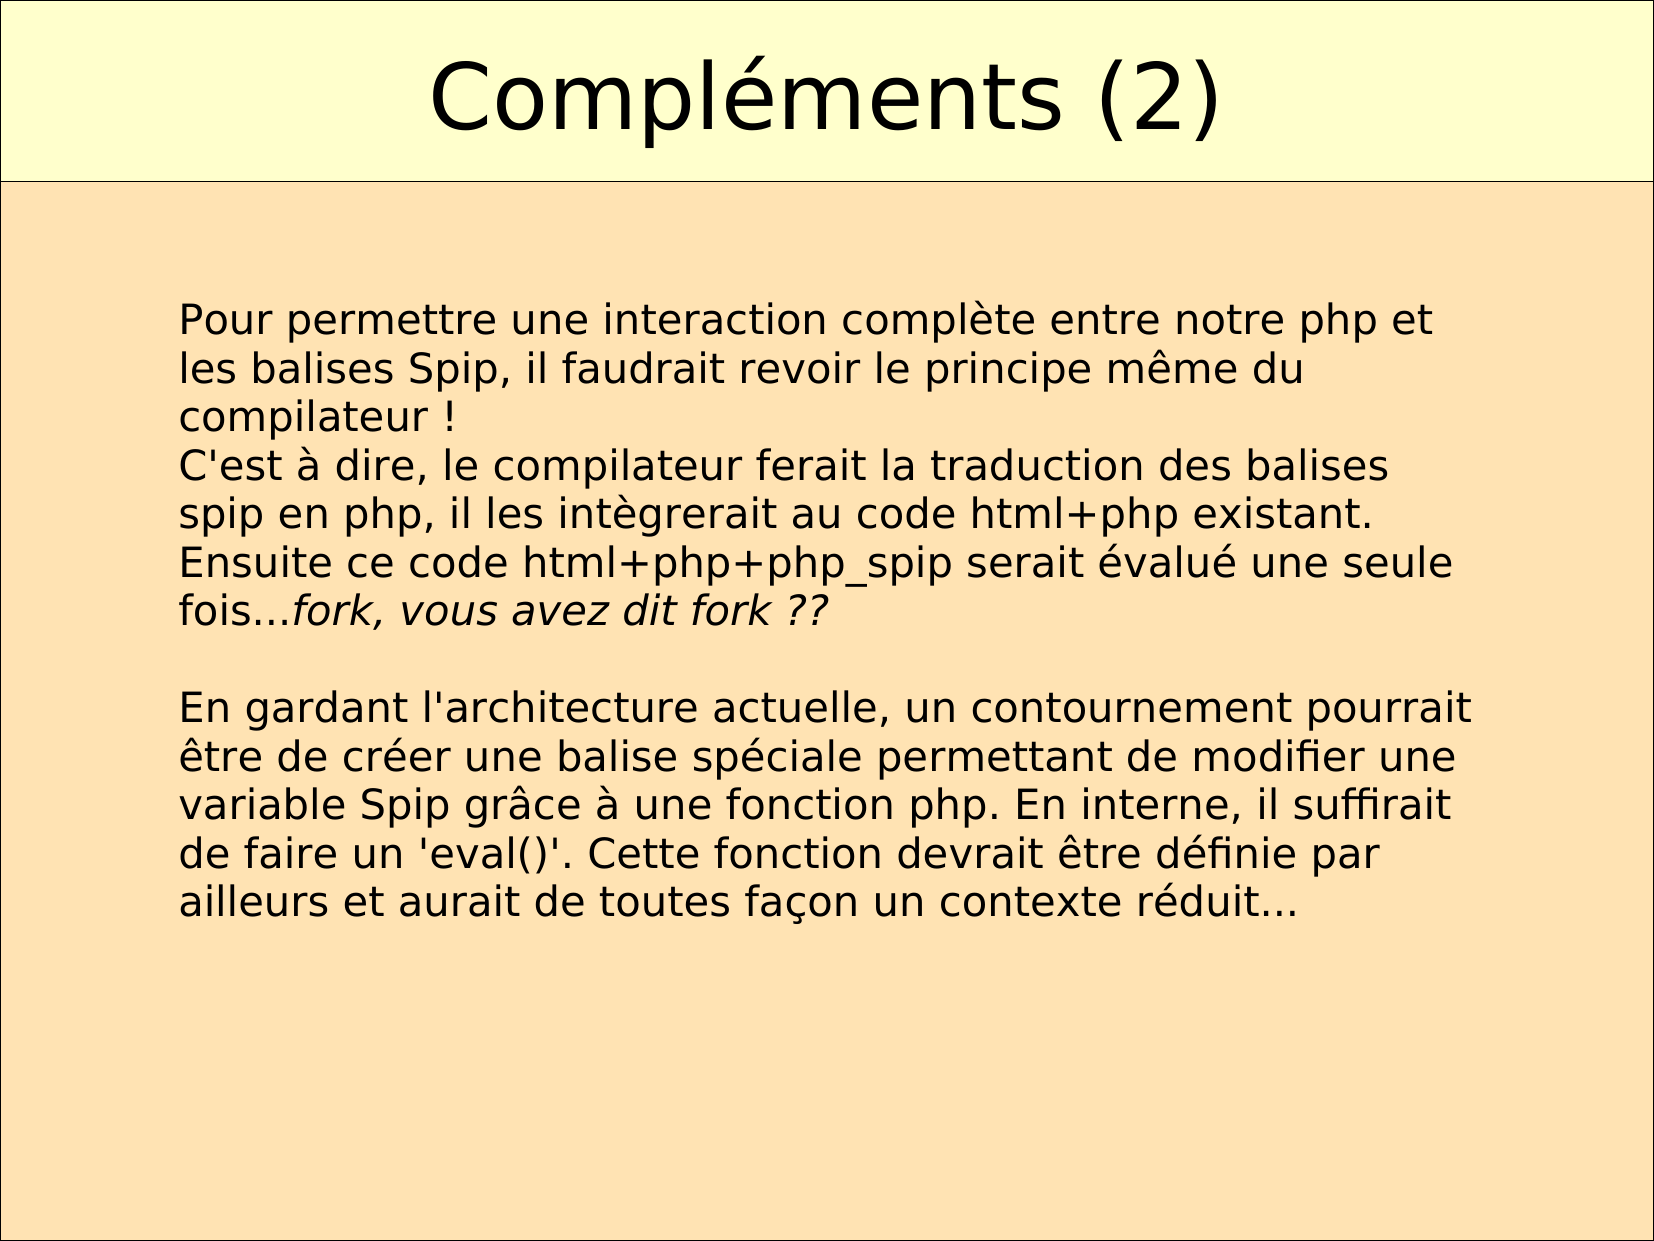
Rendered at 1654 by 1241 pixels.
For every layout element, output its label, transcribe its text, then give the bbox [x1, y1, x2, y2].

text_box Pour permettre une interaction complète entre notre php et les balises Spip, il faudrait revoir le principe même du compilateur ! C'est à dire, le compilateur ferait la traduction des balises spip en php, il les intègrerait au code html+php existant. Ensuite ce code html+php+php_spip serait évalué une seule fois...fork, vous avez dit fork ?? En gardant l'architecture actuelle, un contournement pourrait être de créer une balise spéciale permettant de modifier une variable Spip grâce à une fonction php. En interne, il suffirait de faire un 'eval()'. Cette fonction devrait être définie par ailleurs et aurait de toutes façon un contexte réduit... [163, 240, 1490, 1026]
title Compléments (2) [0, 37, 1654, 158]
